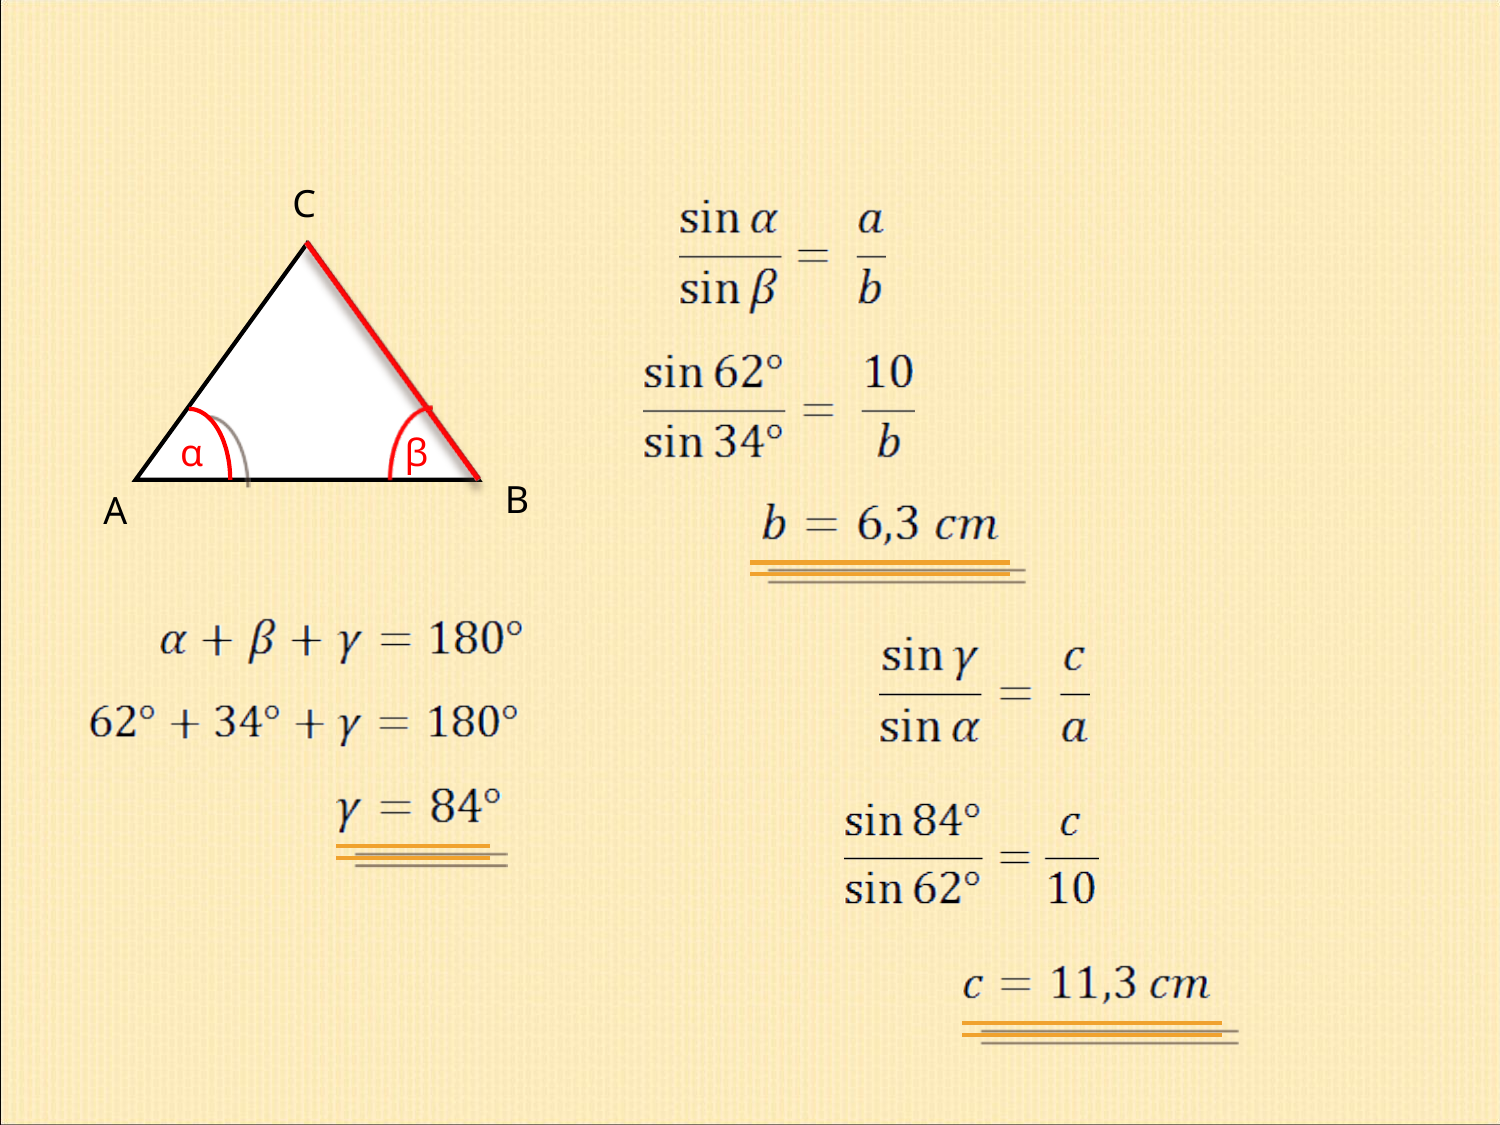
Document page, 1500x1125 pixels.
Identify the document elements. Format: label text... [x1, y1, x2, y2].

text_box [136, 430, 171, 480]
text_box [178, 268, 289, 480]
text_box B [490, 467, 562, 529]
text_box A [88, 479, 136, 541]
text_box [217, 422, 245, 480]
text_box α [185, 448, 195, 464]
text_box α [171, 420, 195, 482]
text_box C [277, 172, 337, 234]
picture [0, 0, 1500, 1125]
text_box β [395, 420, 420, 482]
text_box β [410, 440, 420, 464]
